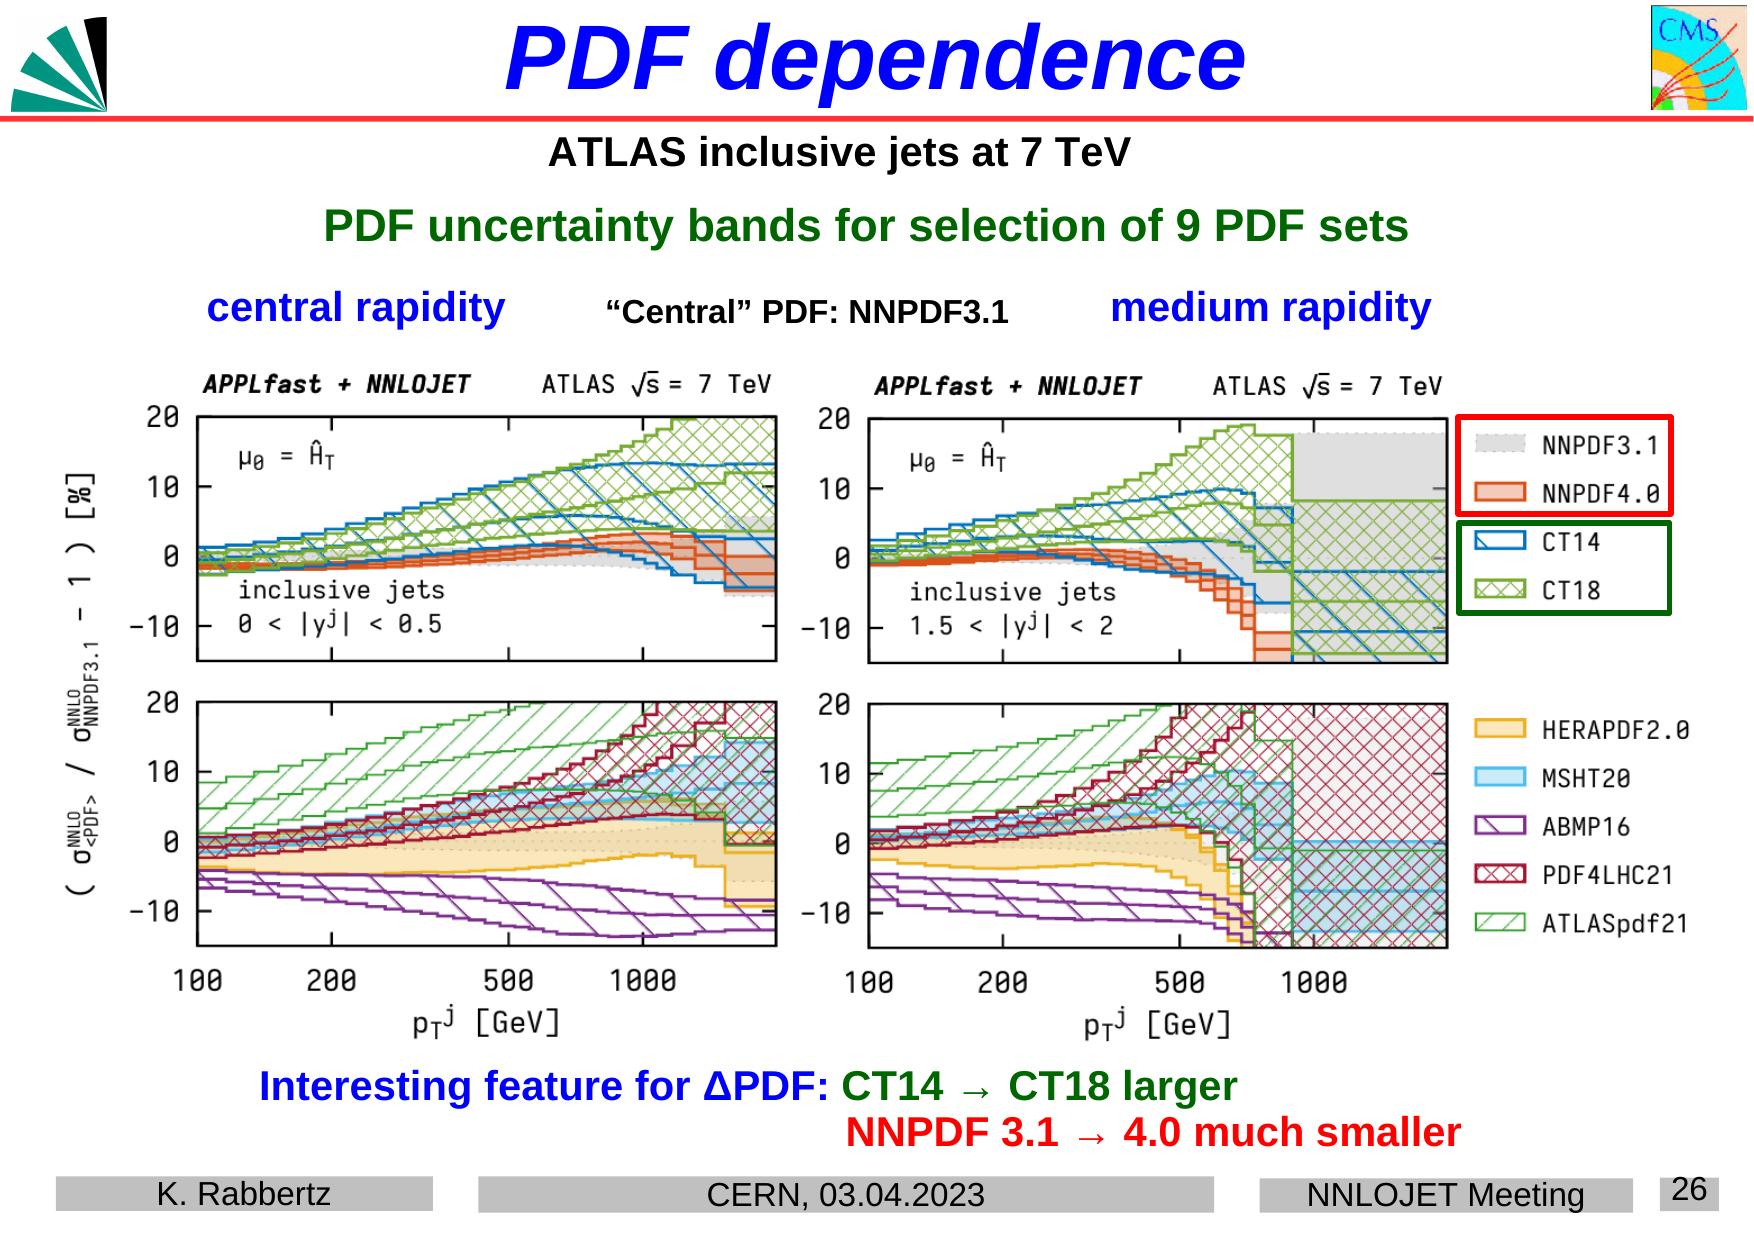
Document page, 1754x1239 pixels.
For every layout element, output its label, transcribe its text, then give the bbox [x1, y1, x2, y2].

picture [51, 349, 1705, 1051]
picture [11, 17, 107, 113]
text_box Interesting feature for ΔPDF: CT14 → CT18 larger NNPDF 3.1 → 4.0 much smaller [247, 1056, 1506, 1162]
picture [1651, 5, 1747, 110]
title PDF dependence [124, 0, 1630, 116]
text_box PDF uncertainty bands for selection of 9 PDF sets [311, 193, 1442, 257]
text_box ATLAS inclusive jets at 7 TeV [535, 123, 1218, 187]
text_box “Central” PDF: NNPDF3.1 [593, 287, 1022, 337]
text_box medium rapidity [1098, 278, 1445, 337]
text_box central rapidity [194, 278, 518, 337]
